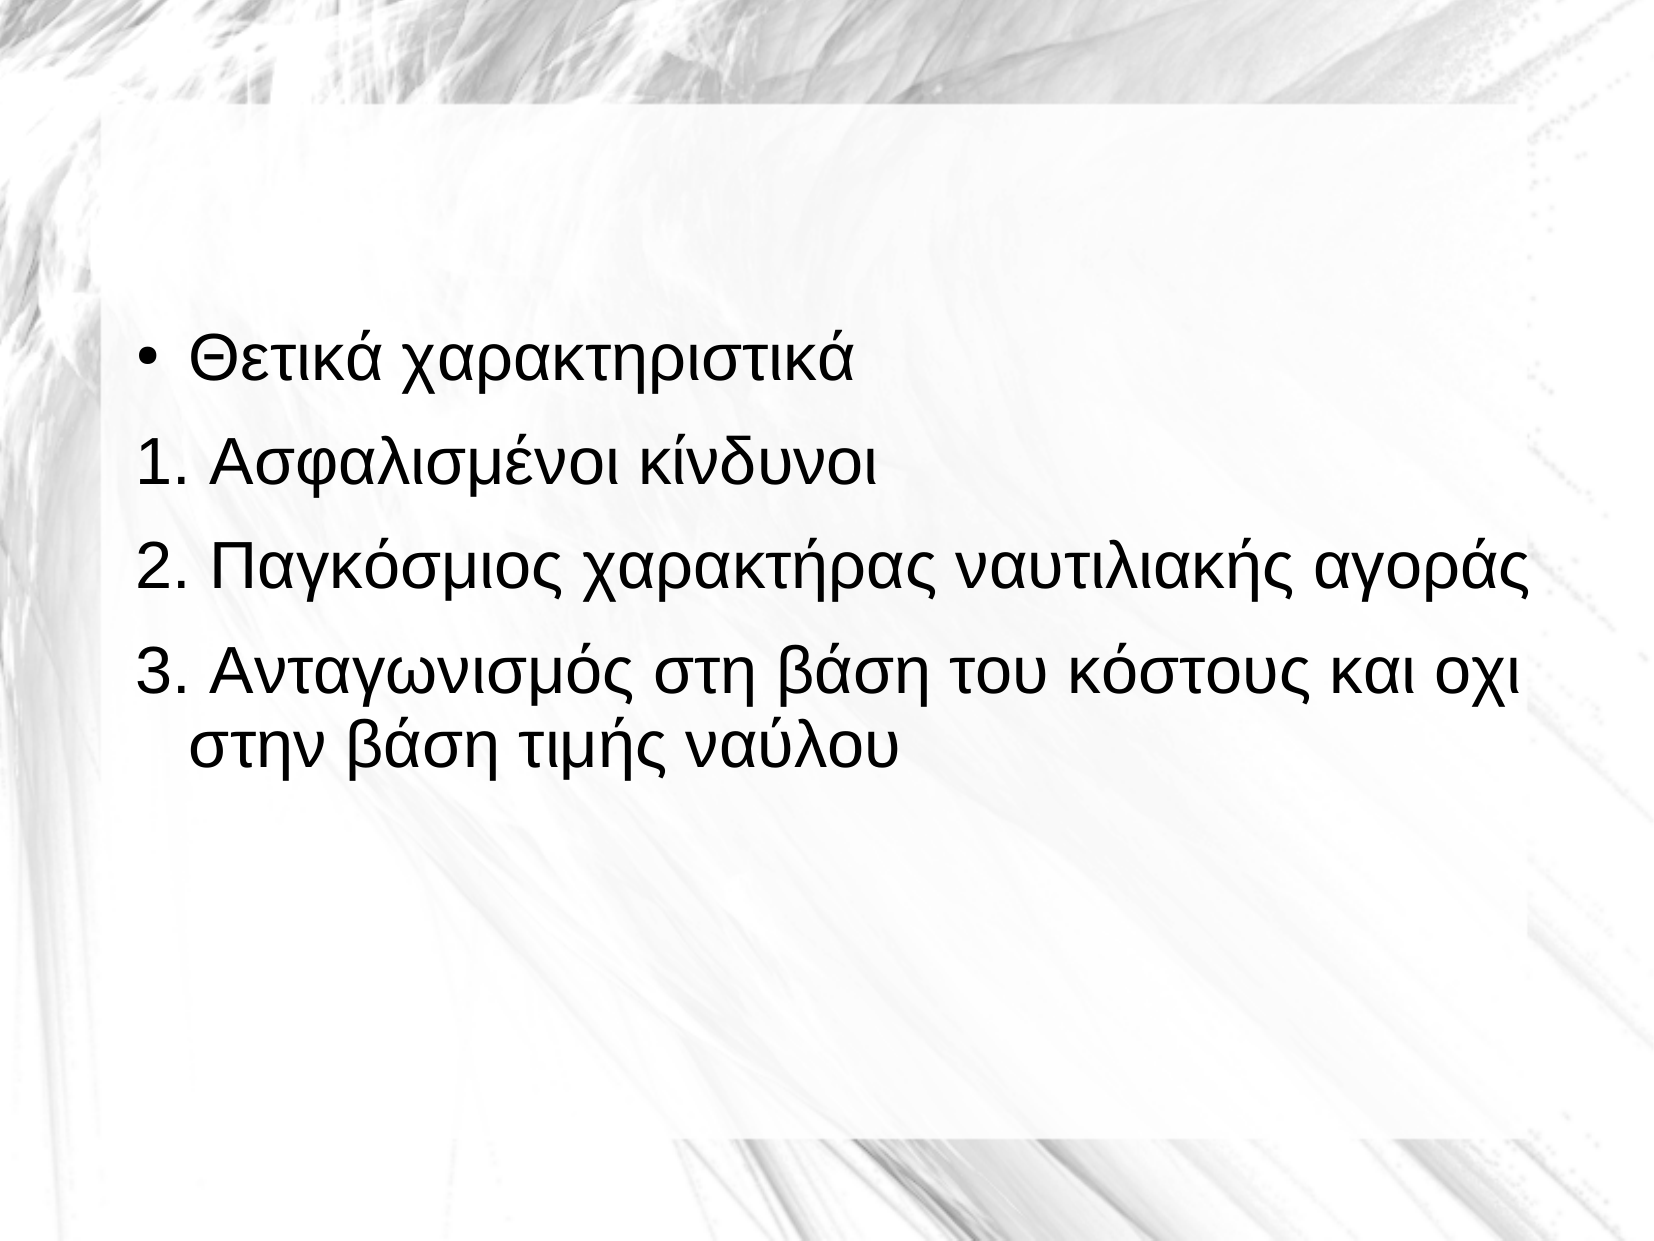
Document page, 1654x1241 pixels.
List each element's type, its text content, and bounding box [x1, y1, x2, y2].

list Θετικά χαρακτηριστικά Ασφαλισμένοι κίνδυνοι Παγκόσμιος χαρακτήρας ναυτιλιακής αγοράς Ανταγωνισμός στη βάση του κόστους και οχι στην βάση τιμής ναύλου [118, 319, 1571, 945]
picture [0, 0, 1654, 1241]
